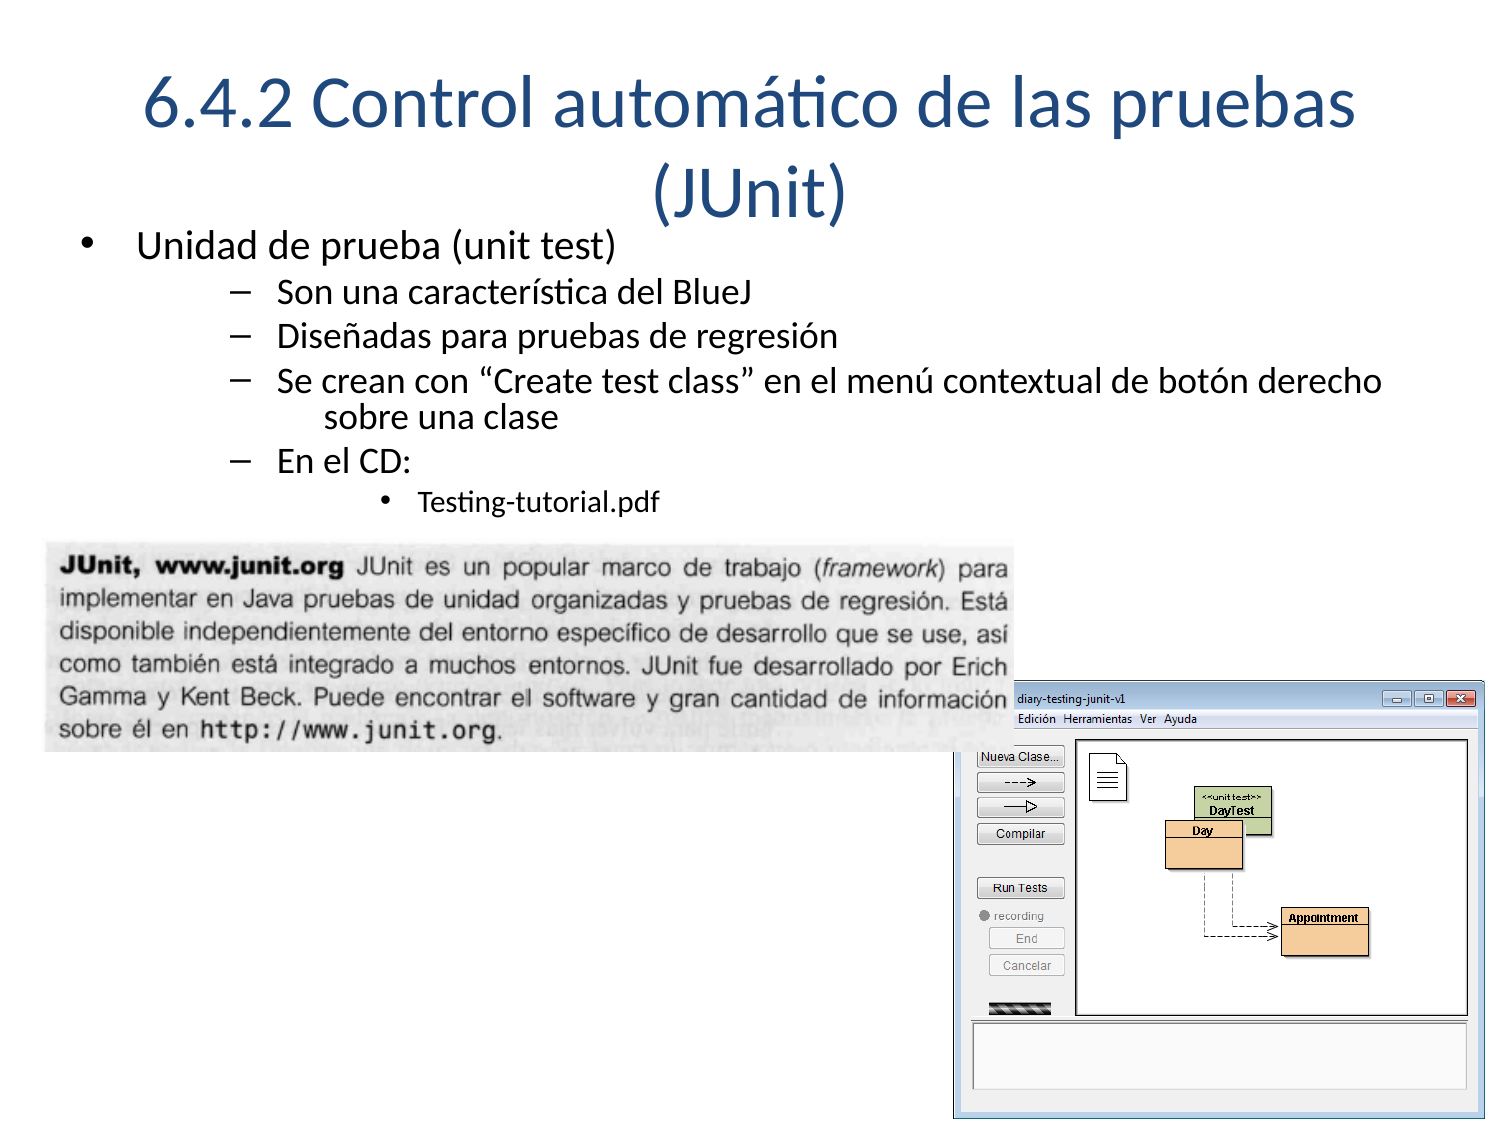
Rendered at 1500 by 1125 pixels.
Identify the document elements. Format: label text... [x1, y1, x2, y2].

list Unidad de prueba (unit test) Son una característica del BlueJ Diseñadas para pruebas de regresión Se crean con “Create test class” en el menú contextual de botón derecho sobre una clase En el CD: Testing-tutorial.pdf [64, 219, 1436, 539]
picture [41, 538, 1485, 1119]
title 6.4.2 Control automático de las pruebas (JUnit) [75, 45, 1426, 150]
